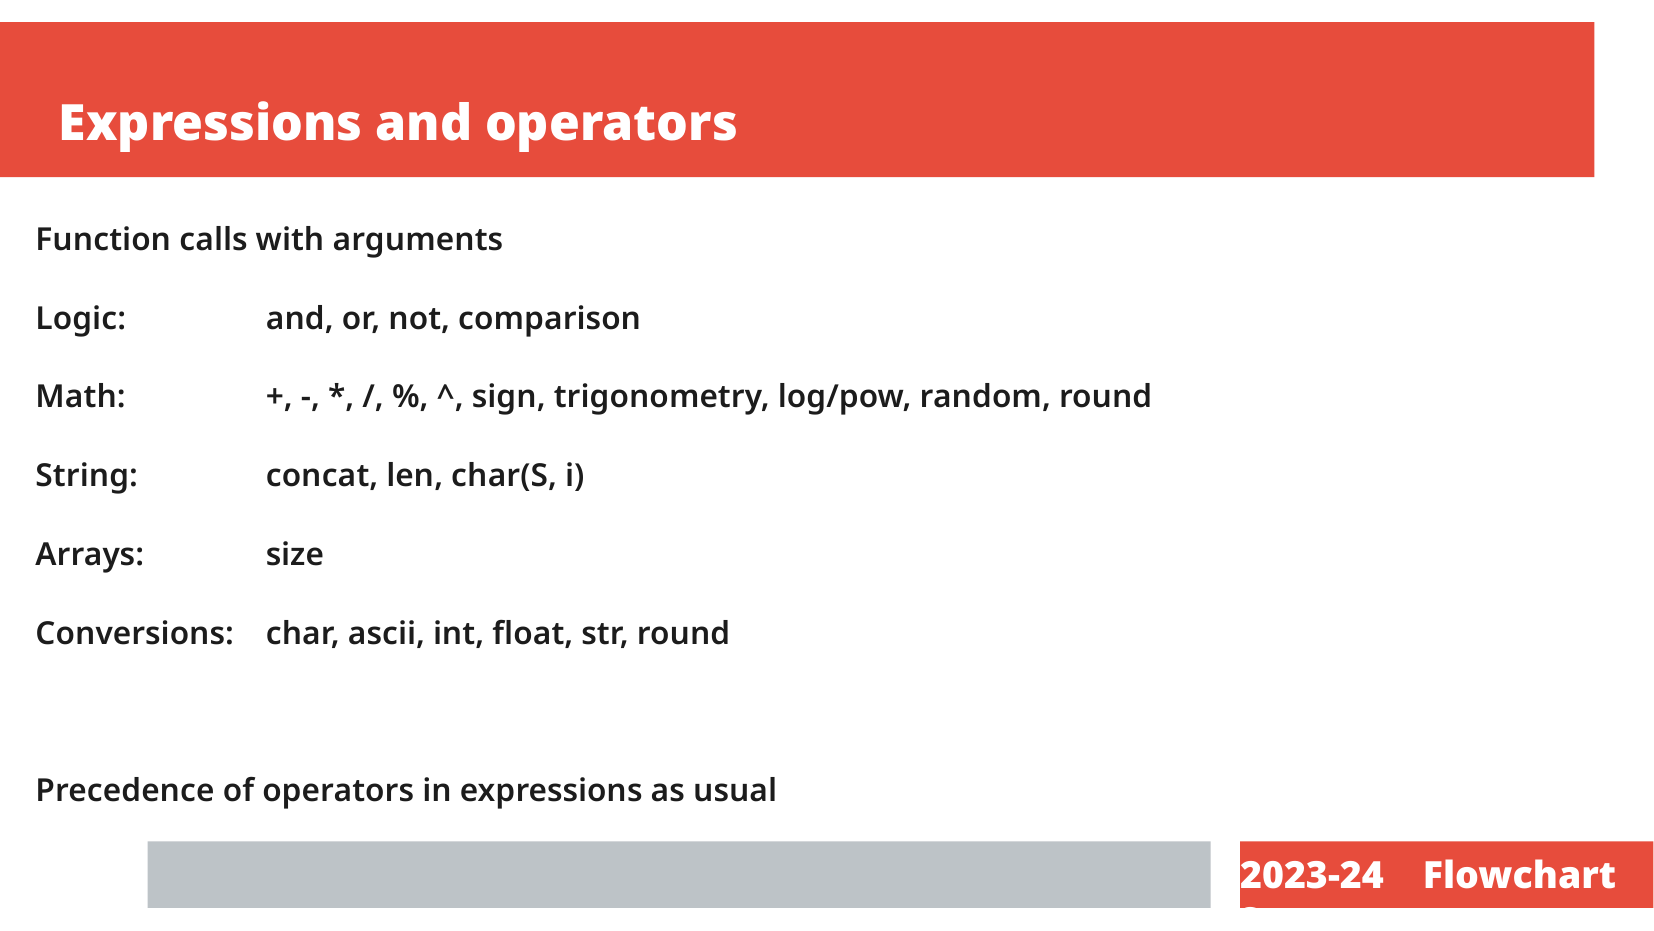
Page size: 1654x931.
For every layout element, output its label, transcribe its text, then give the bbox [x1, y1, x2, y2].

list Function calls with arguments Logic: and, or, not, comparison Math: +, -, *, /, %, ^, sign, trigonometry, log/pow, random, round String: concat, len, char(S, i) Arrays: size Conversions: char, ascii, int, float, str, round Precedence of operators in expressions as usual [35, 194, 1619, 820]
title Expressions and operators [59, 44, 1595, 156]
